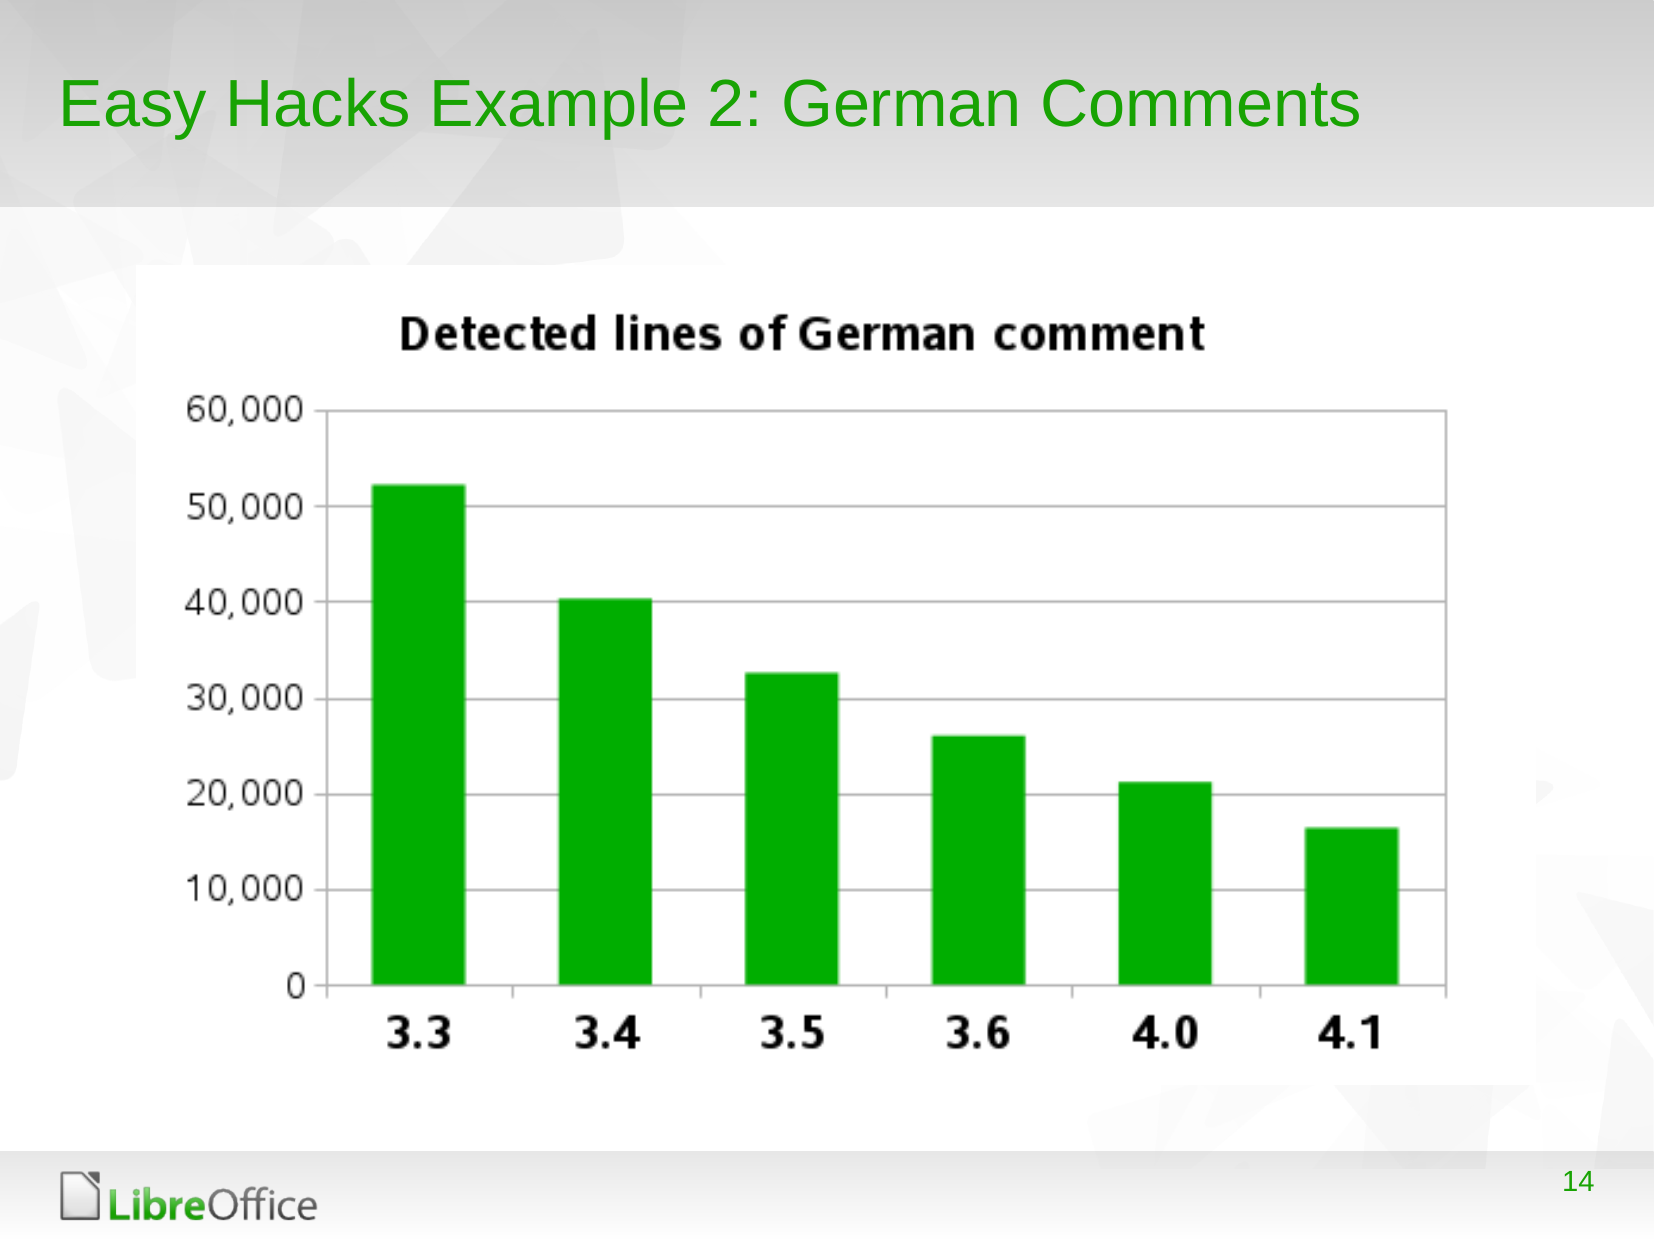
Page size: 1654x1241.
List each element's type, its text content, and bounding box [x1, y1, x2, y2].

picture [0, 0, 1654, 1169]
title Easy Hacks Example 2: German Comments [59, 29, 1595, 178]
picture [41, 1152, 337, 1240]
